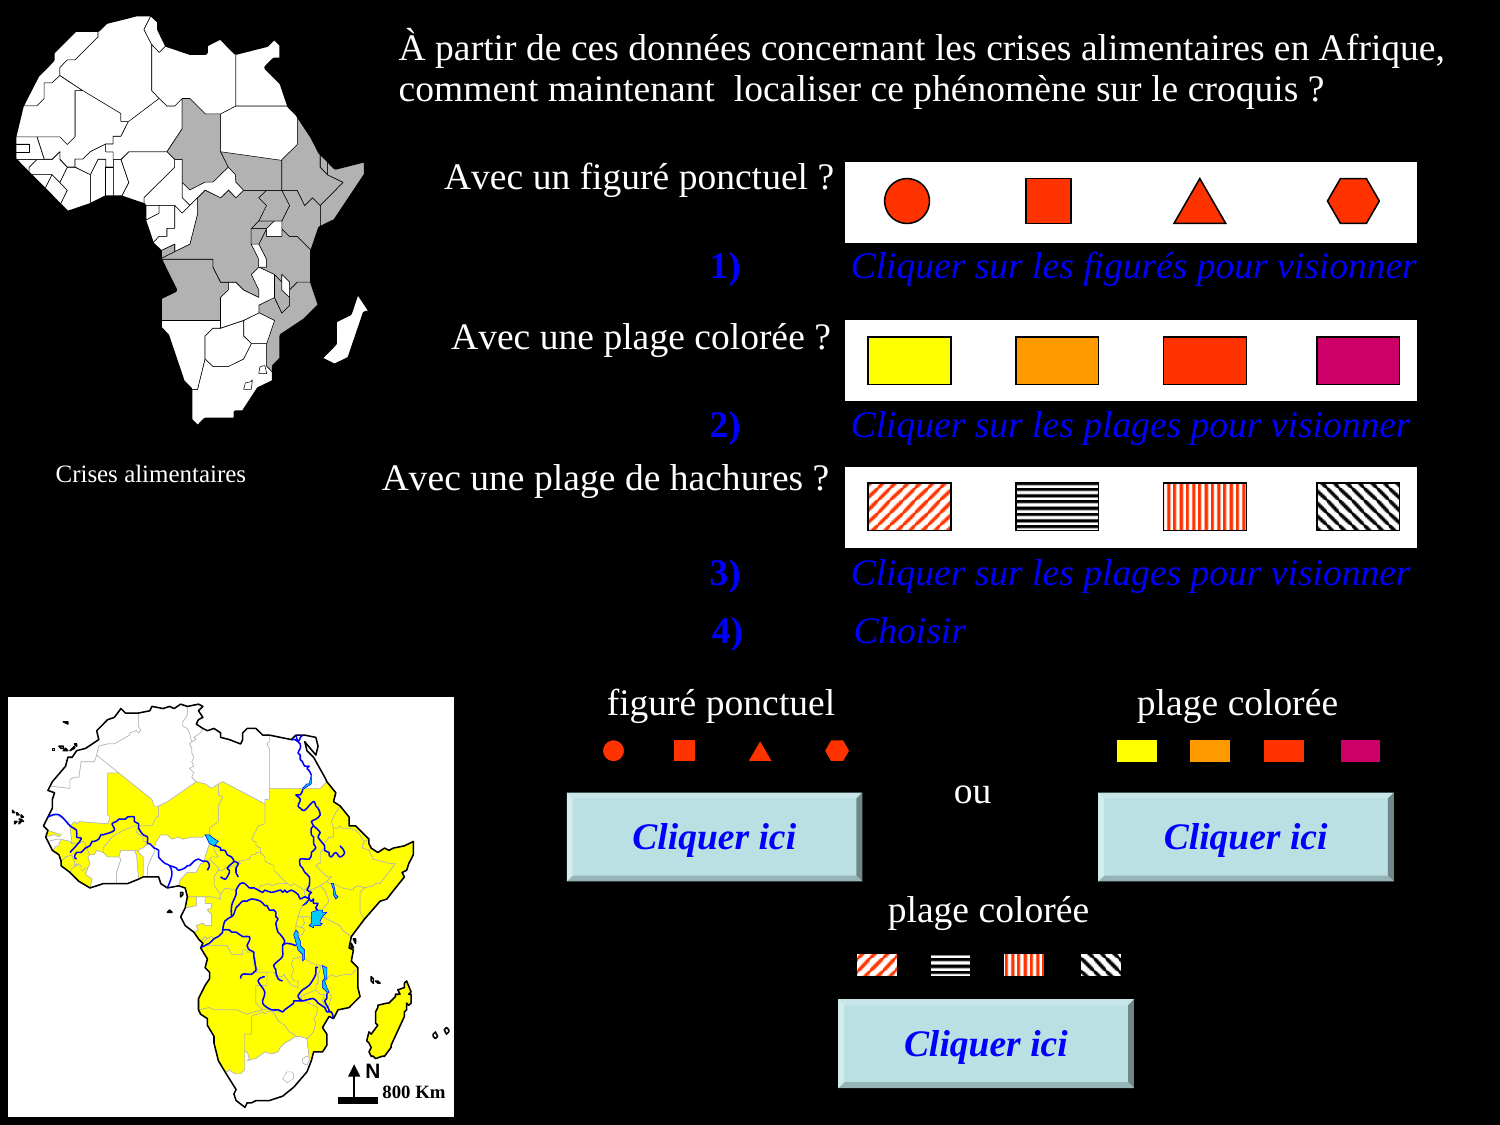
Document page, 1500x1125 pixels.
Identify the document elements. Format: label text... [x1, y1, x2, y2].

text_box Cliquer ici [1105, 799, 1387, 875]
text_box Avec une plage colorée ? [436, 308, 847, 366]
text_box 800 Km [367, 1074, 461, 1111]
text_box 3) [694, 543, 756, 601]
text_box plage colorée [1122, 674, 1354, 732]
text_box [1116, 739, 1158, 764]
text_box ou [939, 762, 1007, 820]
text_box Avec un figuré ponctuel ? [425, 148, 854, 206]
text_box Avec une plage de hachures ? [367, 449, 845, 507]
text_box Cliquer sur les plages pour visionner [835, 396, 1426, 454]
text_box [1003, 953, 1045, 978]
text_box [844, 465, 1418, 543]
text_box [368, 984, 410, 1052]
text_box [747, 739, 774, 762]
text_box [1080, 953, 1122, 978]
text_box Cliquer sur les figurés pour visionner [835, 237, 1433, 295]
text_box [1189, 739, 1232, 764]
text_box [929, 953, 972, 978]
text_box [844, 160, 1418, 237]
text_box Cliquer ici [845, 1006, 1128, 1082]
text_box [319, 290, 373, 367]
text_box [7, 696, 455, 1118]
text_box Crises alimentaires [40, 452, 262, 496]
text_box plage colorée [873, 881, 1105, 939]
text_box Cliquer sur les plages pour visionner [835, 543, 1426, 601]
text_box [824, 739, 851, 762]
text_box [17, 17, 363, 423]
text_box Cliquer ici [573, 799, 856, 875]
text_box 1) [694, 237, 756, 295]
text_box N [350, 1052, 396, 1092]
text_box 2) [694, 396, 756, 454]
text_box [673, 739, 696, 762]
text_box [1263, 739, 1305, 764]
text_box figuré ponctuel [592, 674, 851, 732]
text_box 4) [697, 602, 759, 660]
text_box [856, 953, 898, 978]
text_box [602, 739, 625, 762]
text_box Choisir [838, 602, 981, 660]
text_box À partir de ces données concernant les crises alimentaires en Afrique, comment maintenant localiser ce phénomène sur le croquis ? [384, 18, 1477, 118]
text_box [355, 1092, 367, 1097]
text_box [1339, 739, 1382, 764]
text_box [844, 319, 1418, 396]
